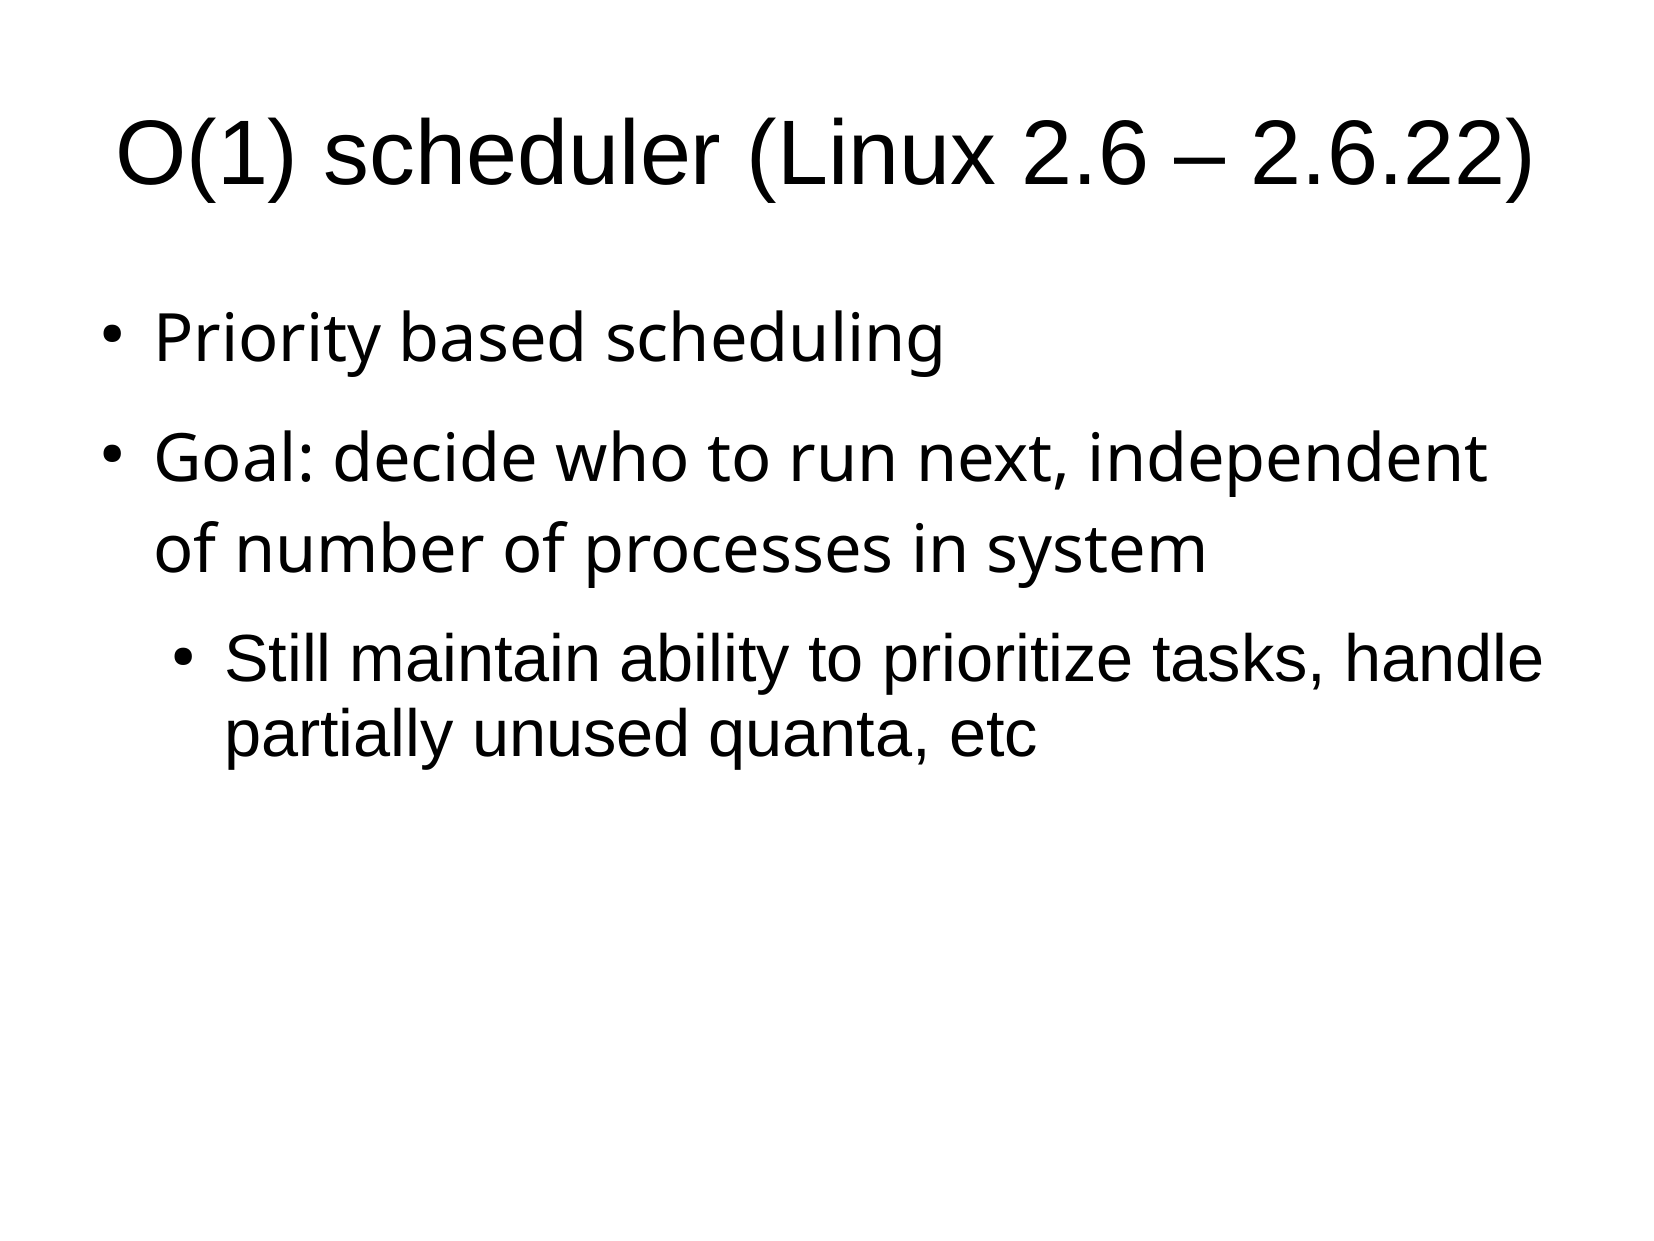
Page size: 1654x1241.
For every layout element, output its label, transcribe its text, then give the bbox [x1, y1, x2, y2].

list Priority based scheduling Goal: decide who to run next, independent of number of processes in system Still maintain ability to prioritize tasks, handle partially unused quanta, etc [82, 290, 1571, 1010]
title O(1) scheduler (Linux 2.6 – 2.6.22) [82, 49, 1571, 257]
